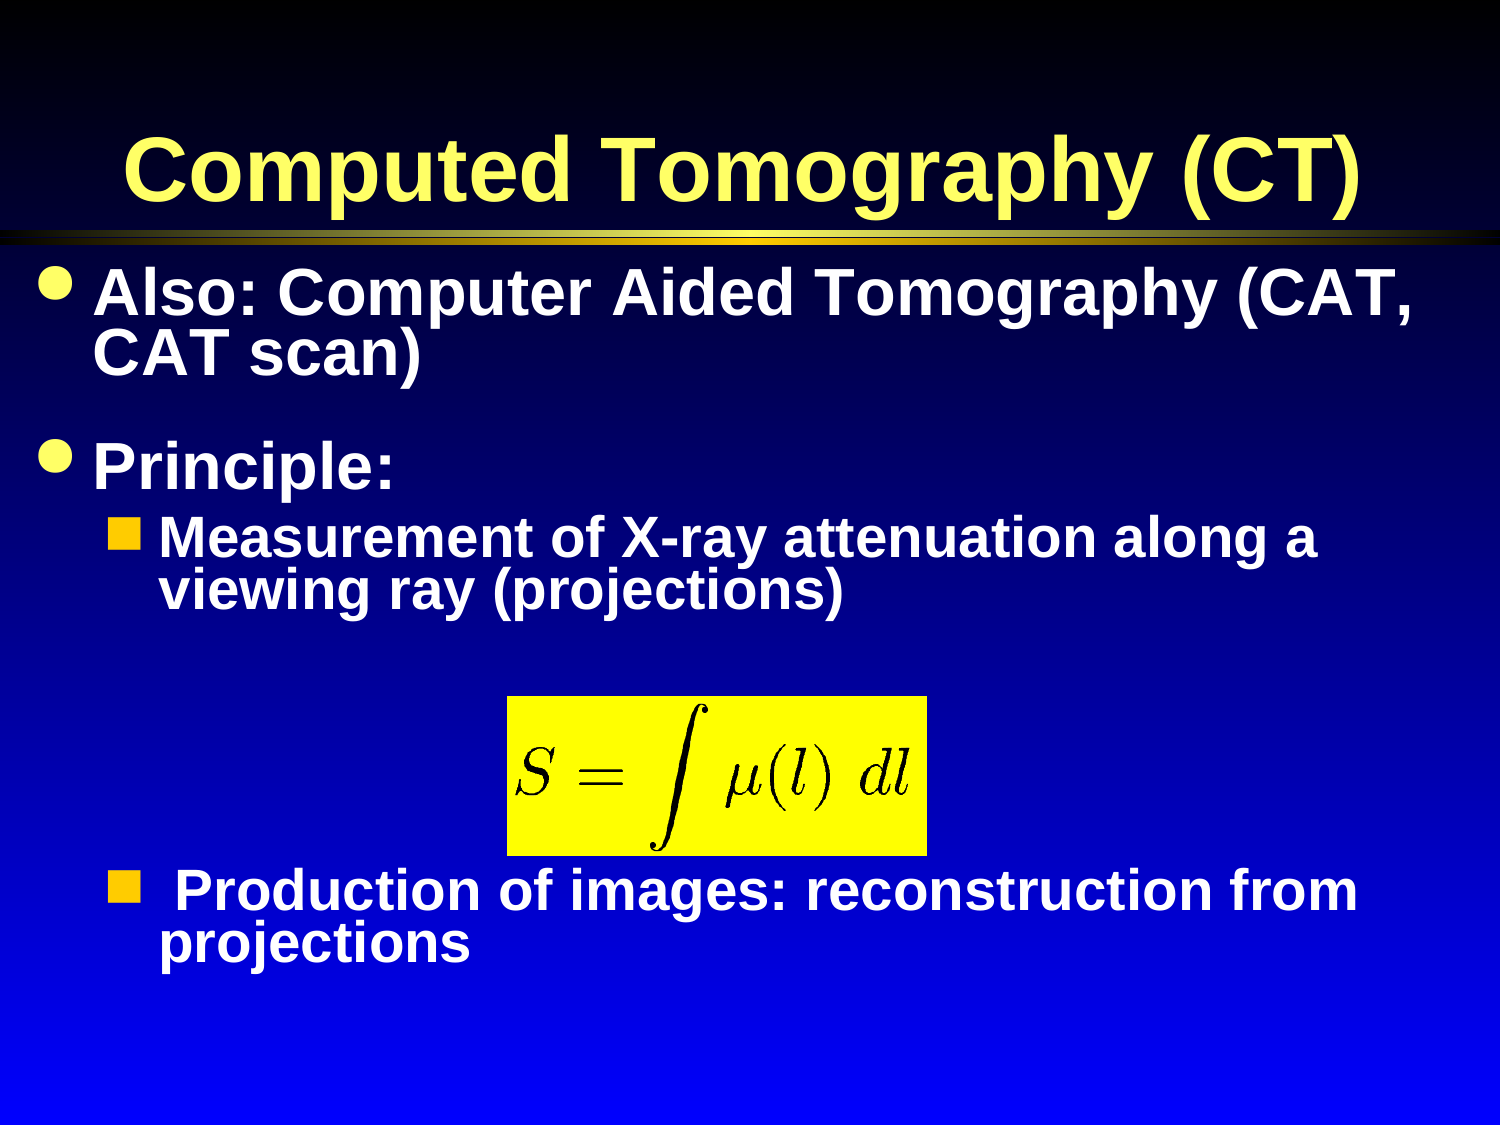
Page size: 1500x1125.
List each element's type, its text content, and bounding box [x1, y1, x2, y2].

title Computed Tomography (CT) [99, 37, 1388, 225]
list Also: Computer Aided Tomography (CAT, CAT scan) Principle: Measurement of X-ray attenuation along a viewing ray (projections) Production of images: reconstruction from projections [21, 260, 1462, 1092]
picture [507, 696, 927, 856]
